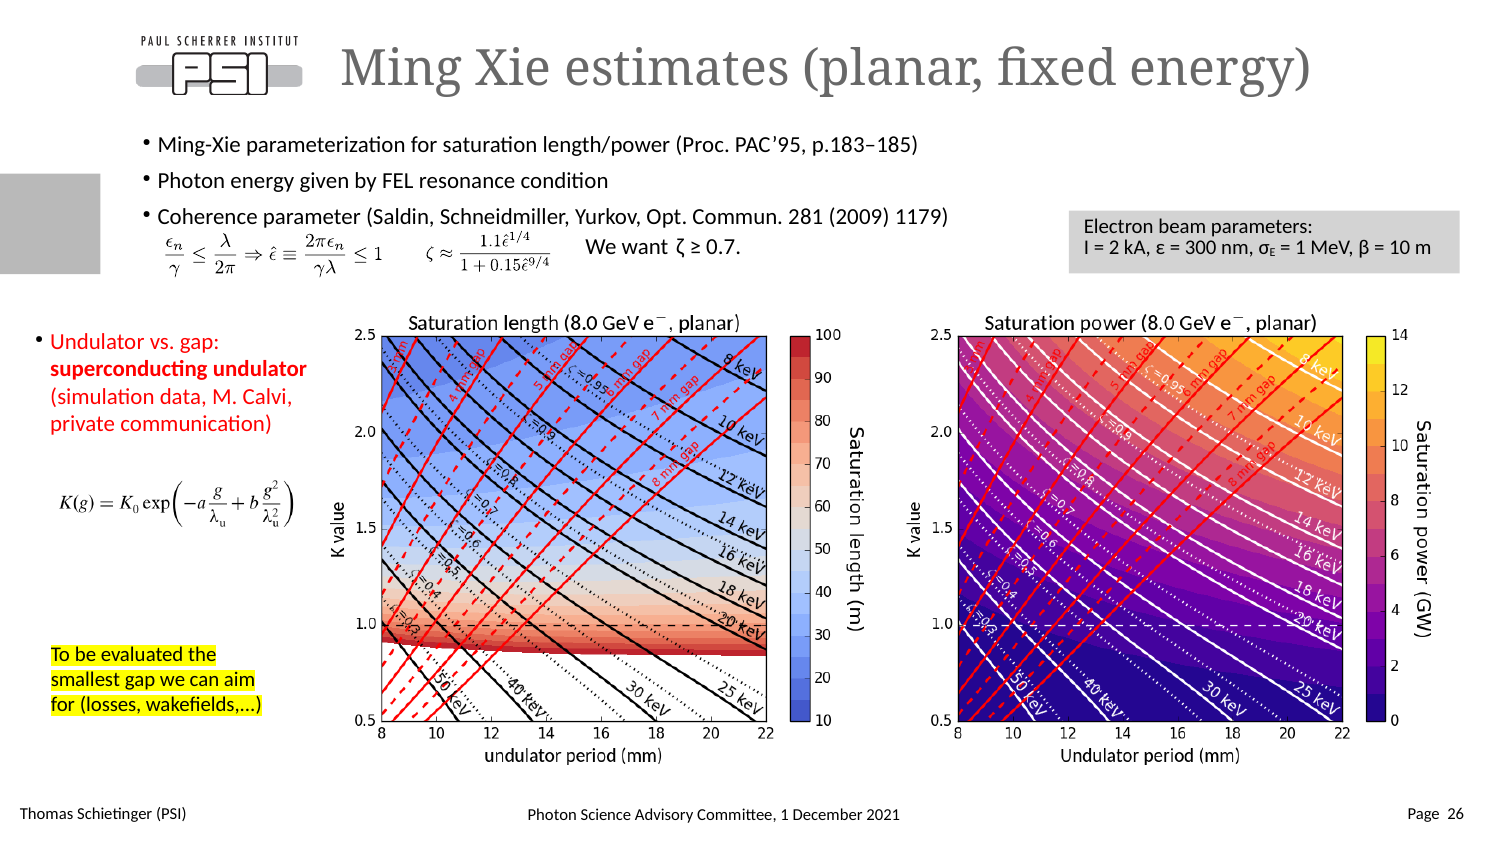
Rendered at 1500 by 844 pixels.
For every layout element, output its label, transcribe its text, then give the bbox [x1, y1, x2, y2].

text_box [542, 257, 549, 266]
text_box [215, 260, 224, 274]
text_box [315, 238, 326, 247]
text_box [461, 258, 468, 271]
text_box [220, 233, 231, 248]
text_box [516, 230, 523, 244]
text_box [193, 247, 206, 259]
list To be evaluated the smallest gap we can aim for (losses, wakefields,...) [50, 640, 280, 728]
text_box Electron beam parameters: I = 2 kA, ε = 300 nm, σE = 1 MeV, β = 10 m [1068, 210, 1460, 274]
text_box [505, 258, 512, 271]
text_box [375, 246, 382, 260]
text_box [523, 257, 535, 266]
text_box [314, 264, 325, 278]
text_box [523, 231, 530, 241]
text_box [502, 238, 509, 247]
text_box [306, 233, 314, 247]
text_box [166, 238, 183, 250]
text_box [244, 249, 263, 261]
text_box [494, 234, 501, 247]
text_box [440, 249, 453, 258]
text_box [490, 258, 499, 271]
text_box [536, 256, 542, 269]
text_box [354, 247, 367, 259]
text_box [513, 258, 528, 271]
text_box [481, 234, 487, 247]
text_box [426, 245, 434, 262]
text_box [510, 231, 515, 240]
text_box [473, 260, 486, 272]
text_box [335, 243, 344, 250]
text_box [326, 259, 336, 274]
text_box [169, 264, 180, 278]
picture [50, 284, 1486, 799]
text_box [269, 251, 277, 261]
list Ming-Xie parameterization for saturation length/power (Proc. PAC’95, p.183–185) Photon energy given by FEL resonance condition Coherence parameter (Saldin, Schneidmiller, Yurkov, Opt. Commun. 281 (2009) 1179) We want ζ ≥ 0.7. [135, 129, 1002, 289]
text_box [327, 238, 334, 247]
title Ming Xie estimates (planar, fixed energy) [340, 35, 1442, 98]
text_box [224, 264, 236, 274]
list Undulator vs. gap: superconducting undulator (simulation data, M. Calvi, private communication) [27, 326, 327, 486]
